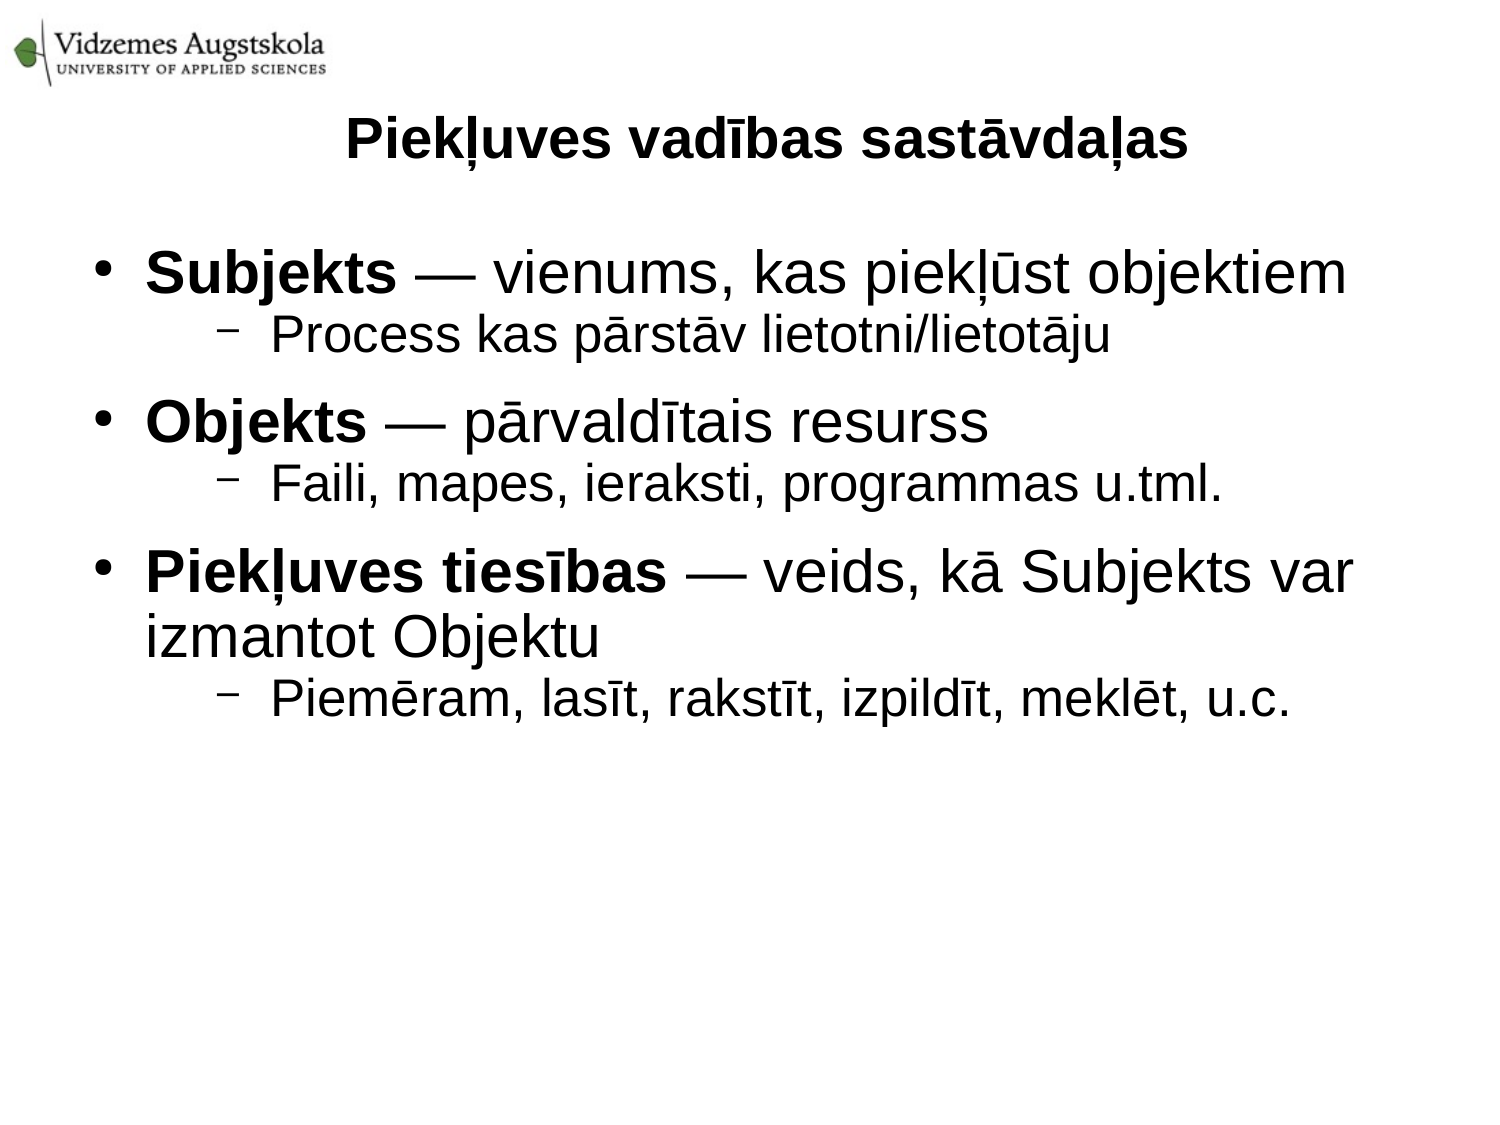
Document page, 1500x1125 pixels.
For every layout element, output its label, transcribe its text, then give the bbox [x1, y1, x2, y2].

title Piekļuves vadības sastāvdaļas [75, 45, 1426, 233]
picture [5, 2, 334, 102]
list Subjekts — vienums, kas piekļūst objektiem Process kas pārstāv lietotni/lietotāju Objekts — pārvaldītais resurss Faili, mapes, ieraksti, programmas u.tml. Piekļuves tiesības — veids, kā Subjekts var izmantot Objektu Piemēram, lasīt, rakstīt, izpildīt, meklēt, u.c. [74, 236, 1450, 1038]
